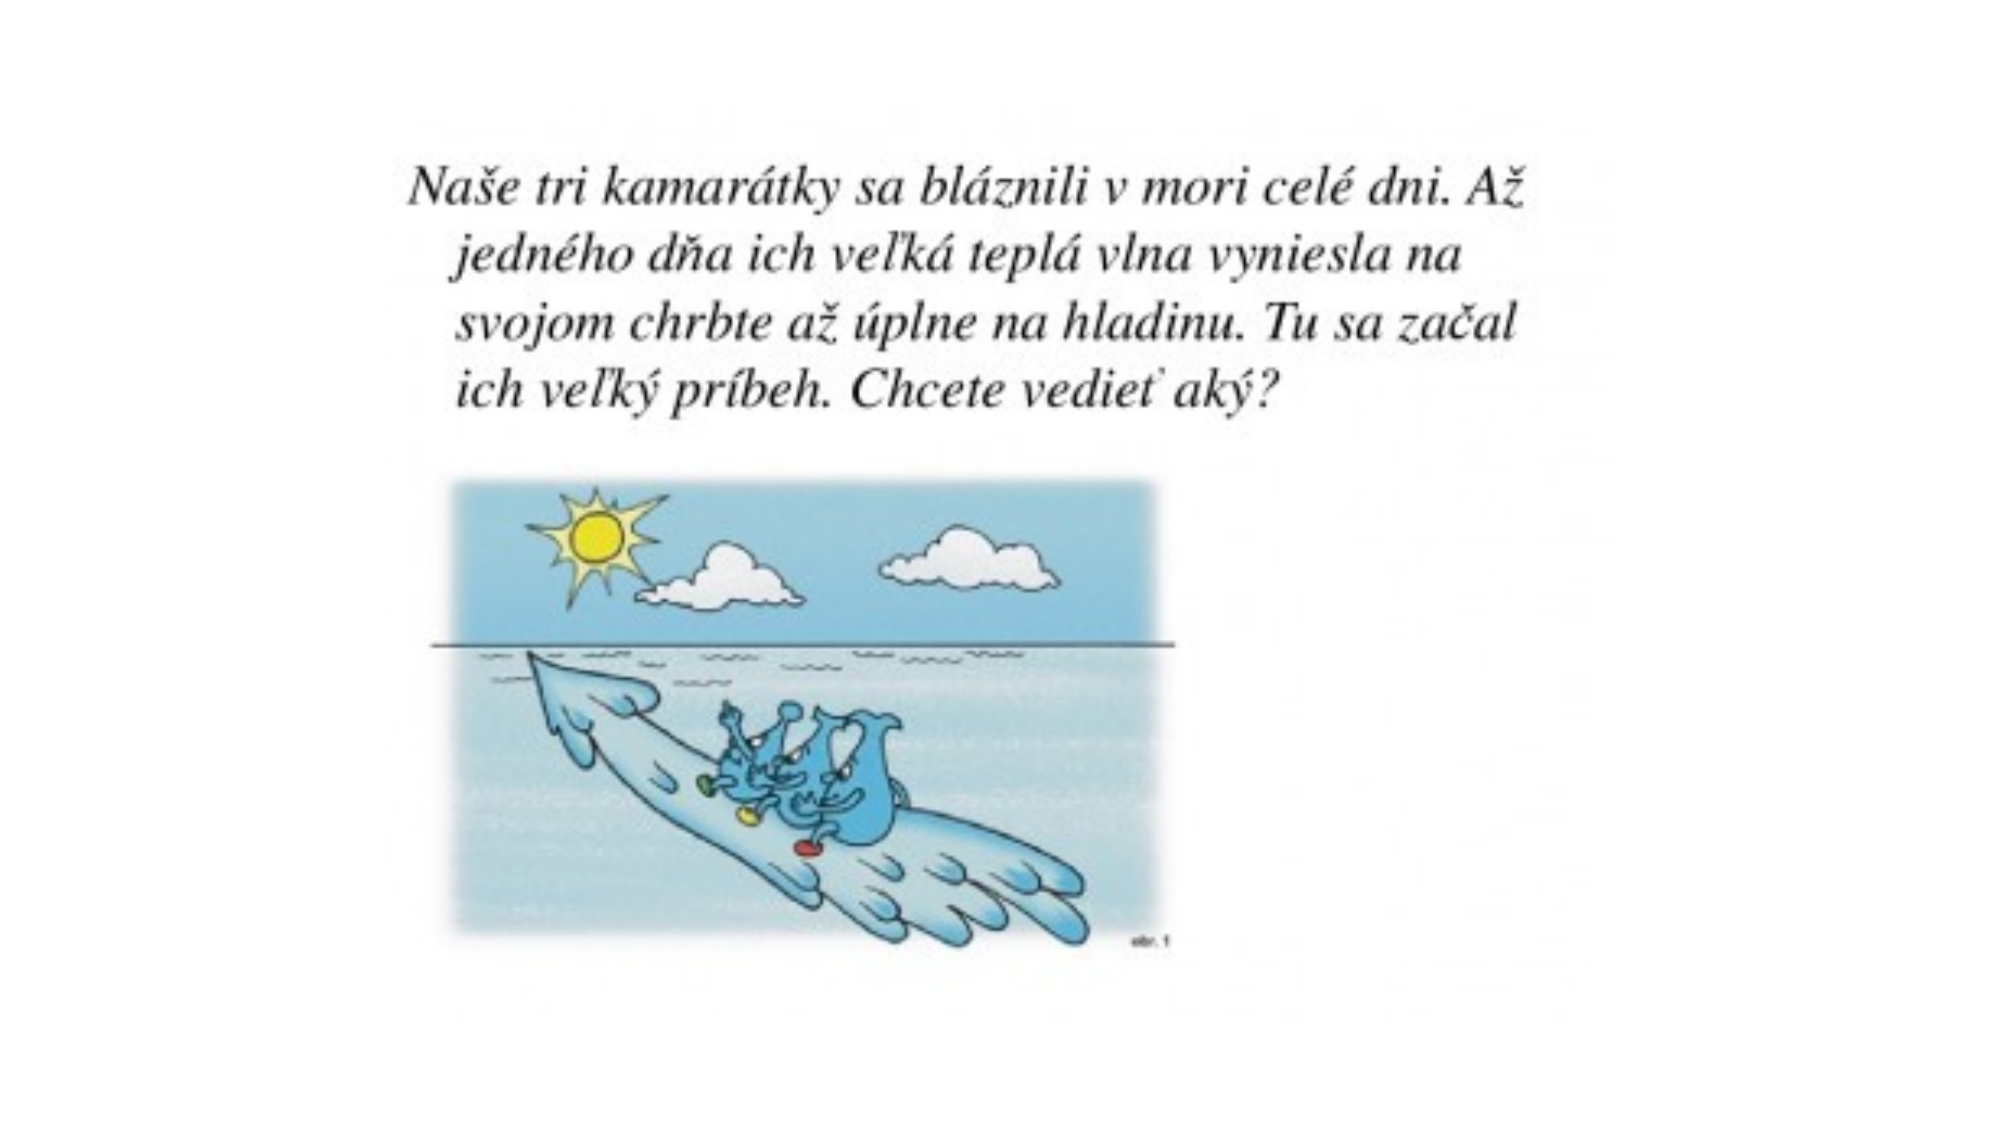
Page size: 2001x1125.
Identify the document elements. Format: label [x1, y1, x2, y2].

picture [388, 105, 1612, 1020]
